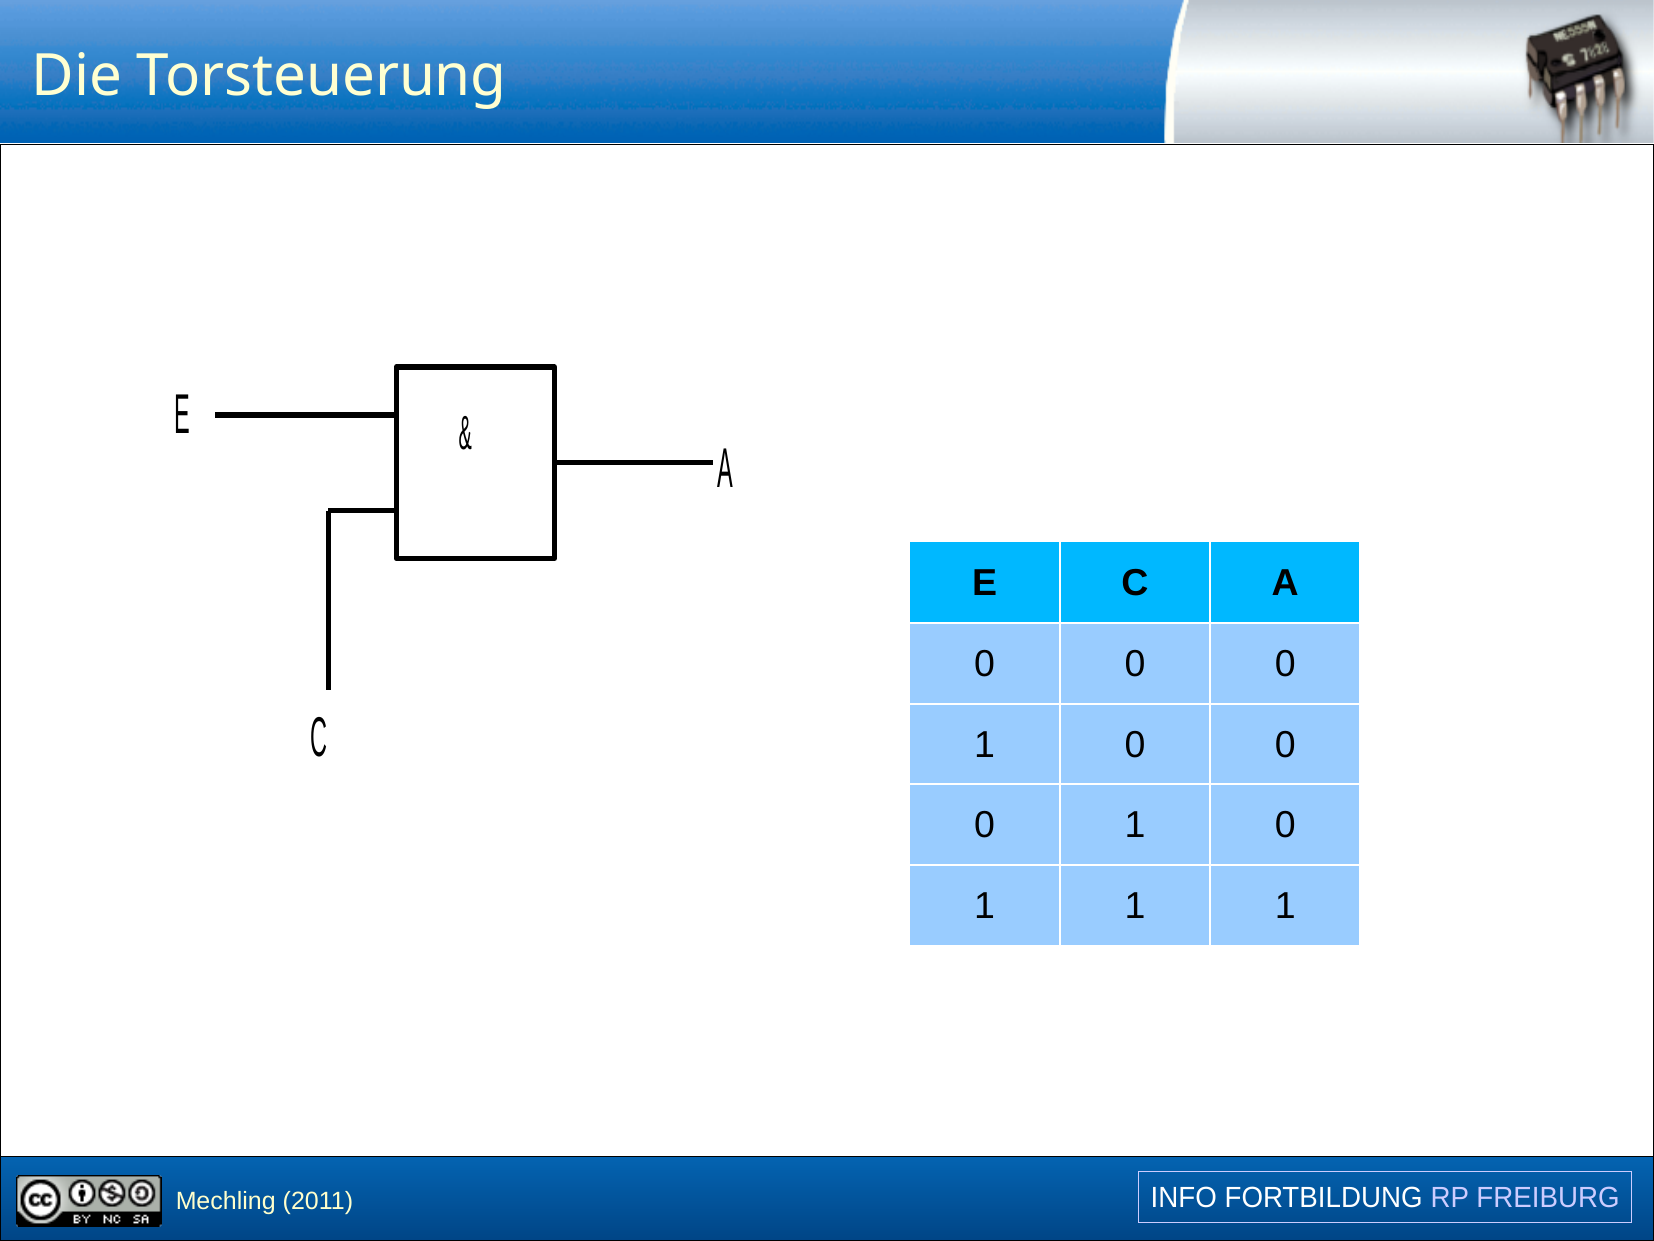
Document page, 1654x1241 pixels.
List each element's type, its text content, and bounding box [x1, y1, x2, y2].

table_header E [910, 542, 1059, 622]
table_cell 1 [1061, 866, 1209, 945]
table_header C [1061, 542, 1209, 622]
table_cell 0 [1211, 705, 1359, 783]
picture [0, 0, 1654, 143]
table_cell 0 [1211, 785, 1359, 864]
table_cell 0 [910, 624, 1059, 703]
picture [147, 364, 827, 798]
table_cell 1 [1211, 866, 1359, 945]
table_cell 0 [1061, 705, 1209, 783]
table_cell 1 [1061, 785, 1209, 864]
table_header A [1211, 542, 1359, 622]
table_cell 1 [910, 866, 1059, 945]
title Die Torsteuerung [31, 34, 1151, 112]
table_cell 0 [1211, 624, 1359, 703]
table_cell 0 [1061, 624, 1209, 703]
table_cell 1 [910, 705, 1059, 783]
table_cell 0 [910, 785, 1059, 864]
picture [16, 1175, 162, 1227]
